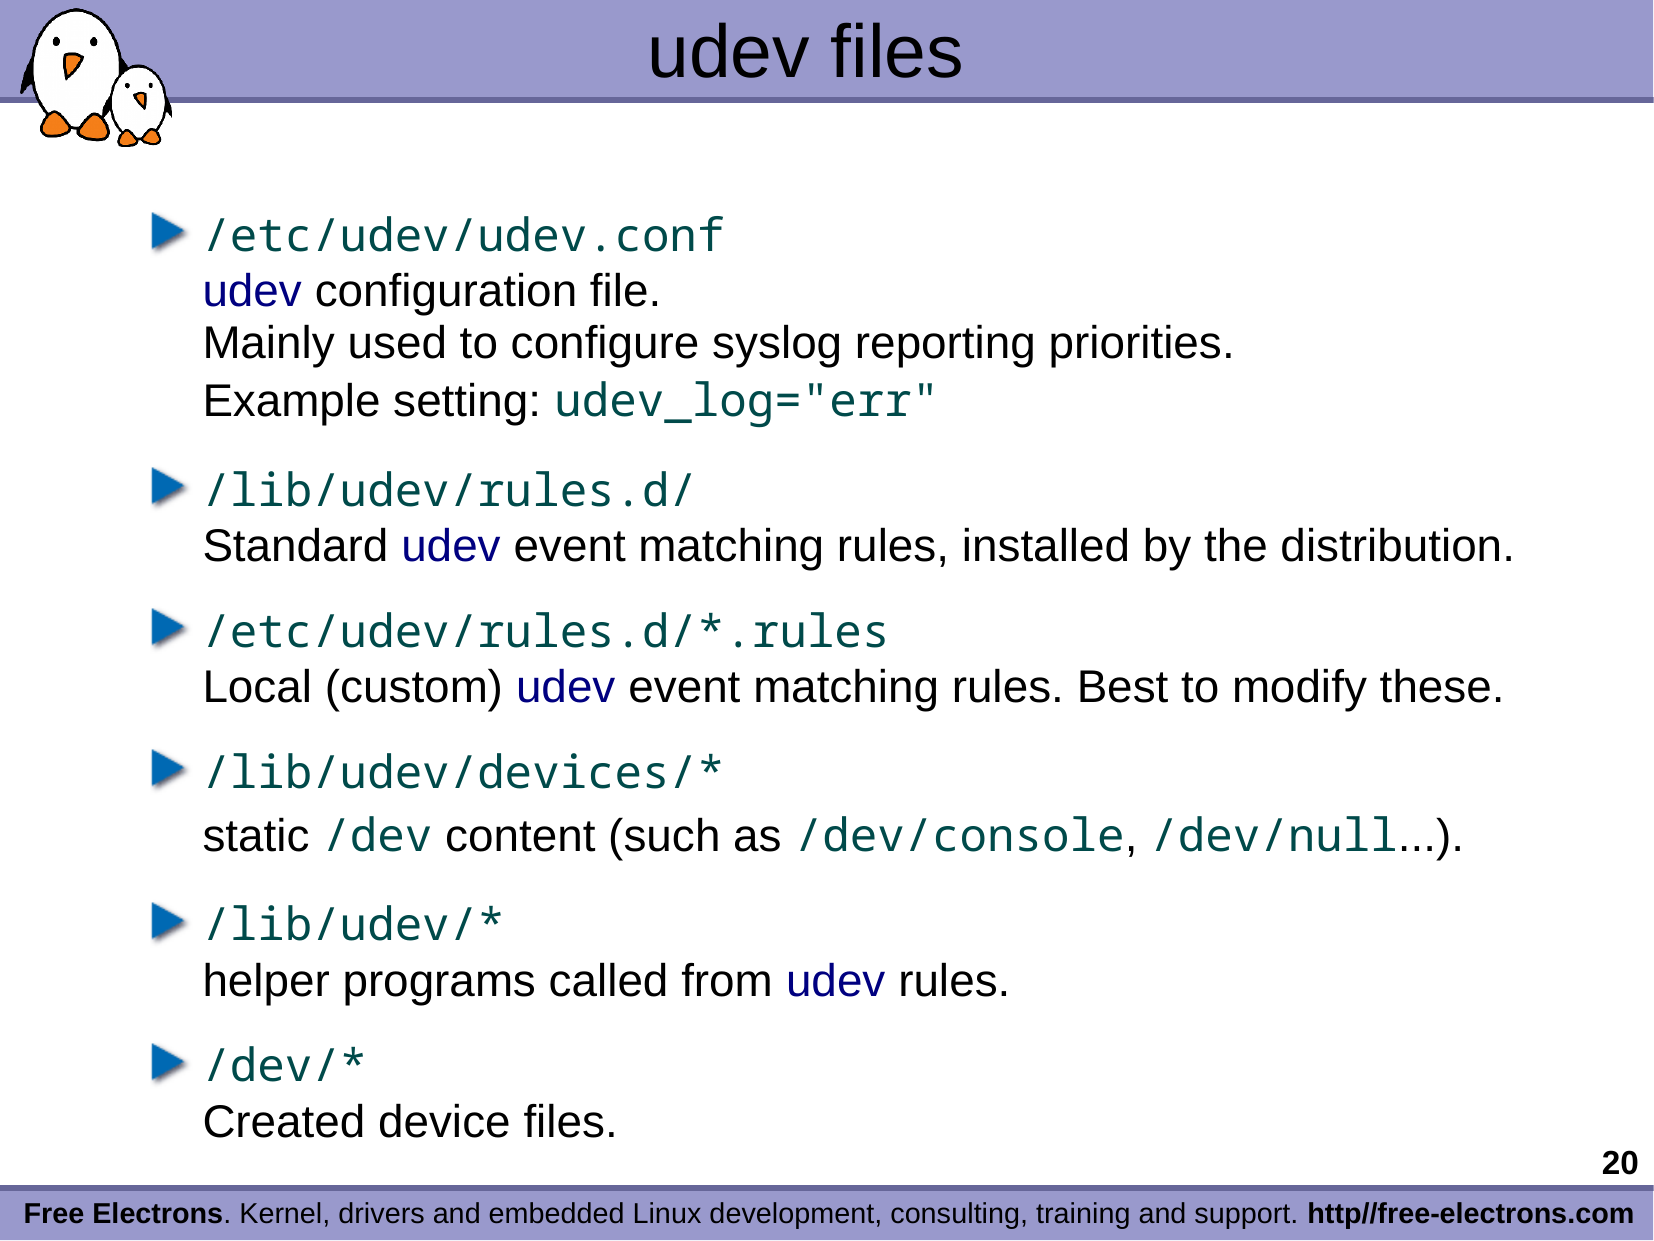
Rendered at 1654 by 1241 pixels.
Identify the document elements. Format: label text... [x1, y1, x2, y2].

picture [20, 8, 172, 147]
list /etc/udev/udev.conf udev configuration file. Mainly used to configure syslog reporting priorities. Example setting: udev_log="err" /lib/udev/rules.d/ Standard udev event matching rules, installed by the distribution. /etc/udev/rules.d/*.rules Local (custom) udev event matching rules. Best to modify these. /lib/udev/devices/* static /dev content (such as /dev/console, /dev/null...). /lib/udev/* helper programs called from udev rules. /dev/* Created device files. [131, 202, 1544, 1116]
title udev files [60, 0, 1551, 104]
